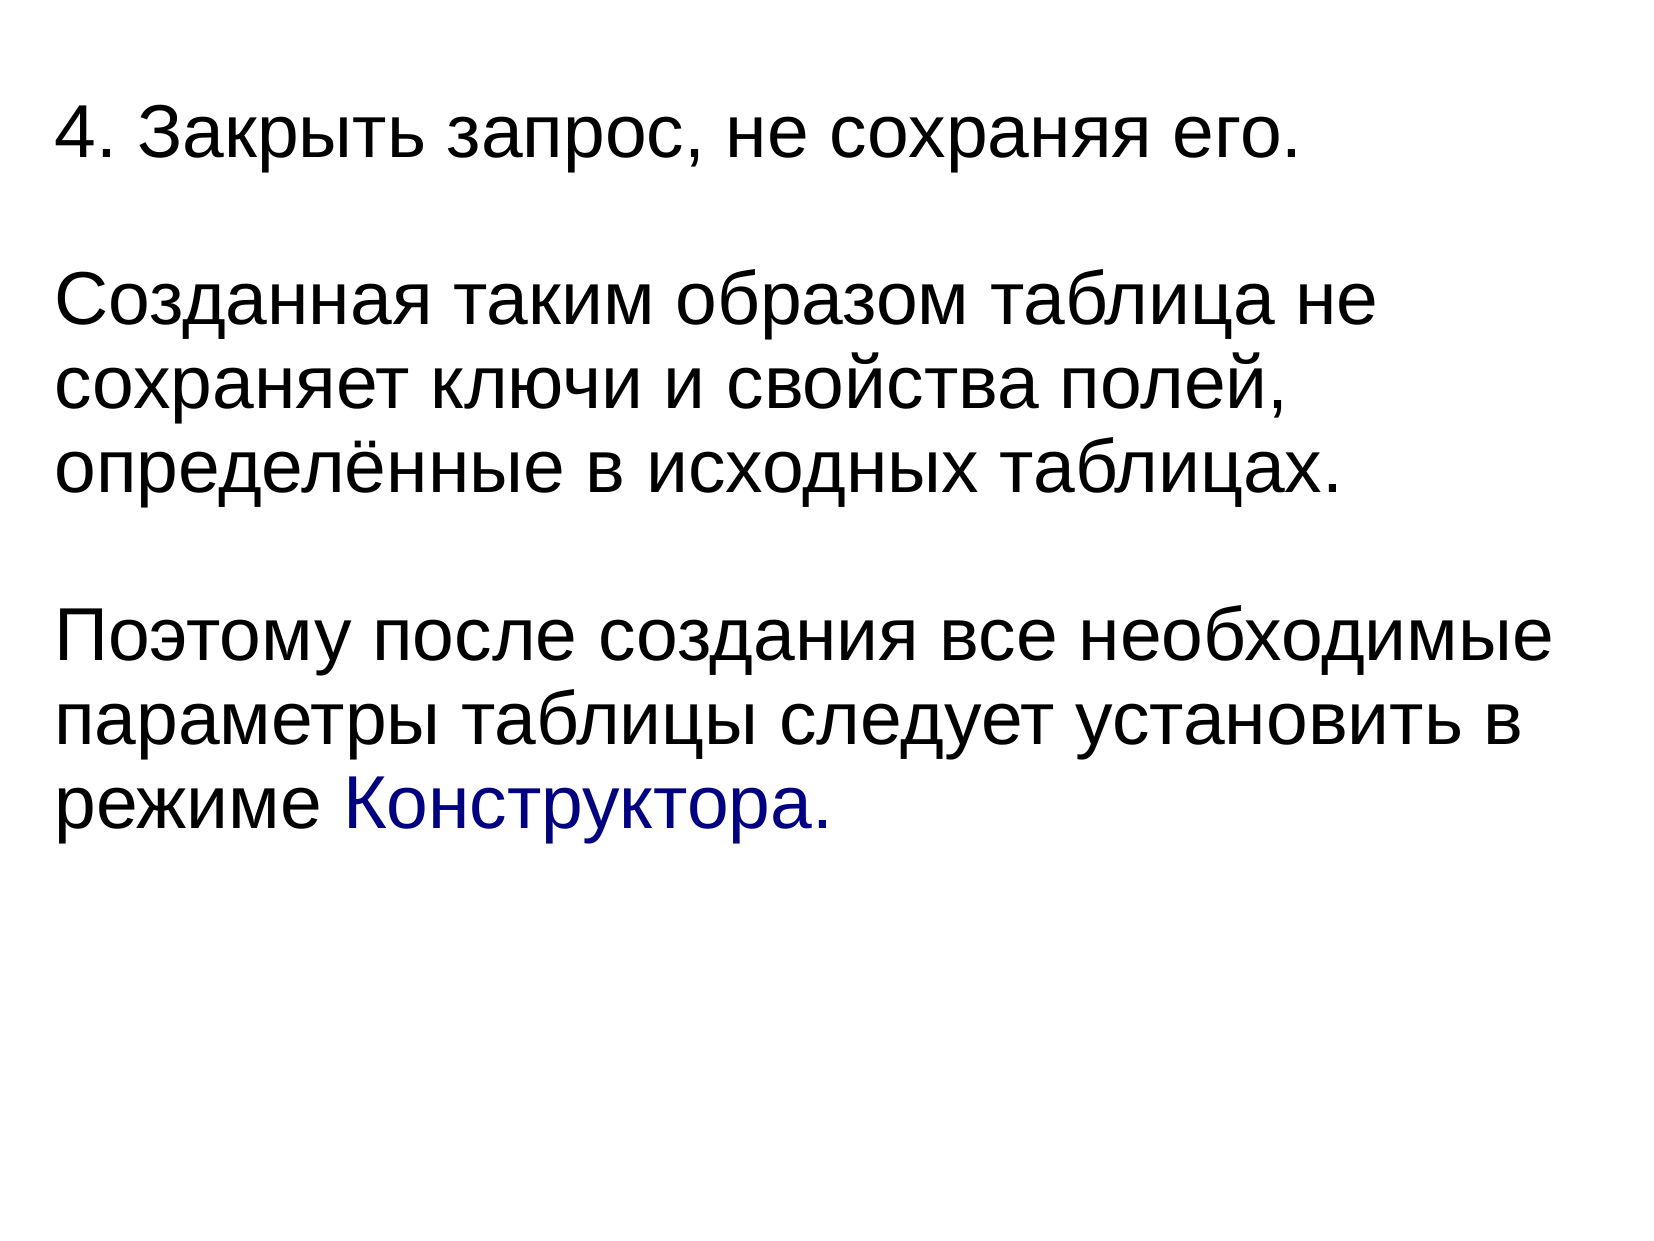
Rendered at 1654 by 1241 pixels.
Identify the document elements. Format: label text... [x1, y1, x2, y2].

text_box 4. Закрыть запрос, не сохраняя его. Созданная таким образом таблица не сохраняет ключи и свойства полей, определённые в исходных таблицах. Поэтому после создания все необходимые параметры таблицы следует установить в режиме Конструктора. [39, 81, 1654, 853]
